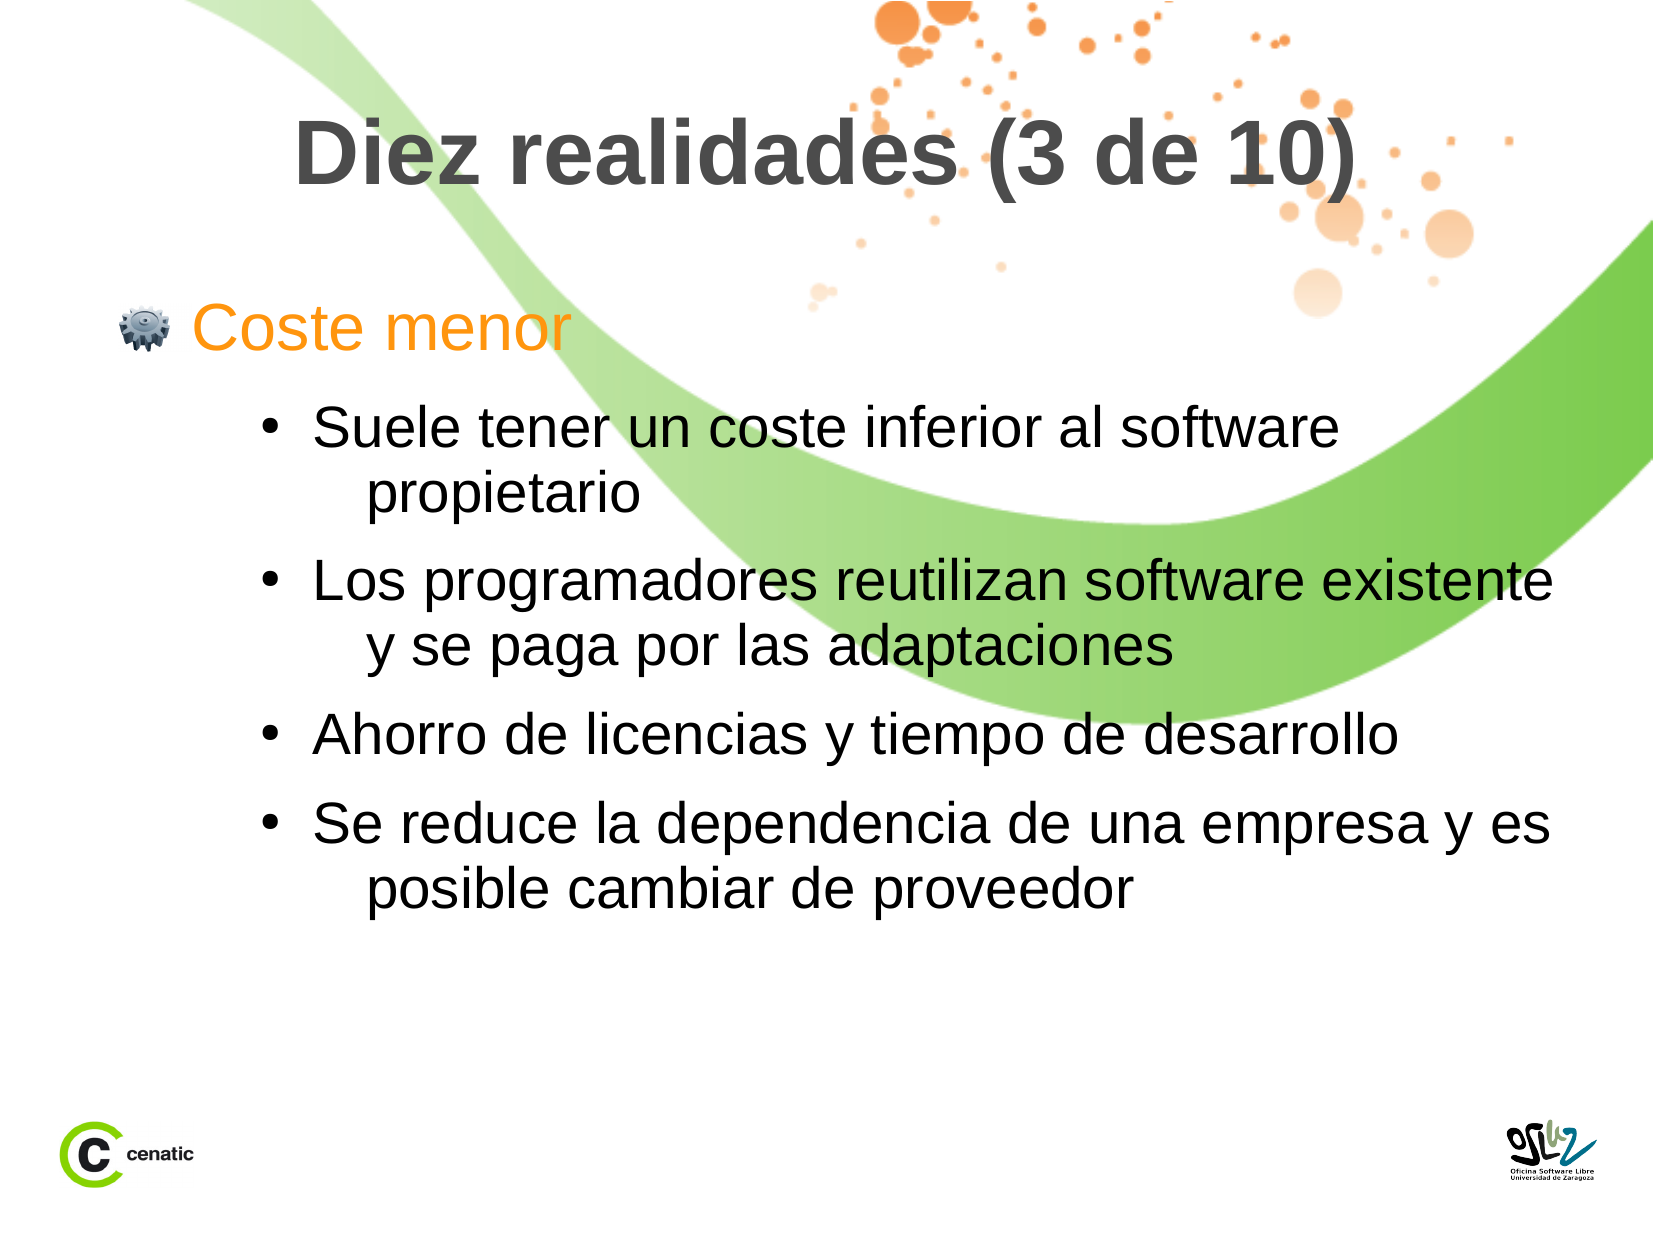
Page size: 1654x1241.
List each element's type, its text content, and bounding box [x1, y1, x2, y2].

picture [1505, 1119, 1600, 1182]
list Coste menor Suele tener un coste inferior al software propietario Los programadores reutilizan software existente y se paga por las adaptaciones Ahorro de licencias y tiempo de desarrollo Se reduce la dependencia de una empresa y es posible cambiar de proveedor [82, 290, 1571, 1137]
title Diez realidades (3 de 10) [82, 56, 1571, 250]
picture [183, 0, 1653, 755]
picture [59, 1121, 194, 1188]
